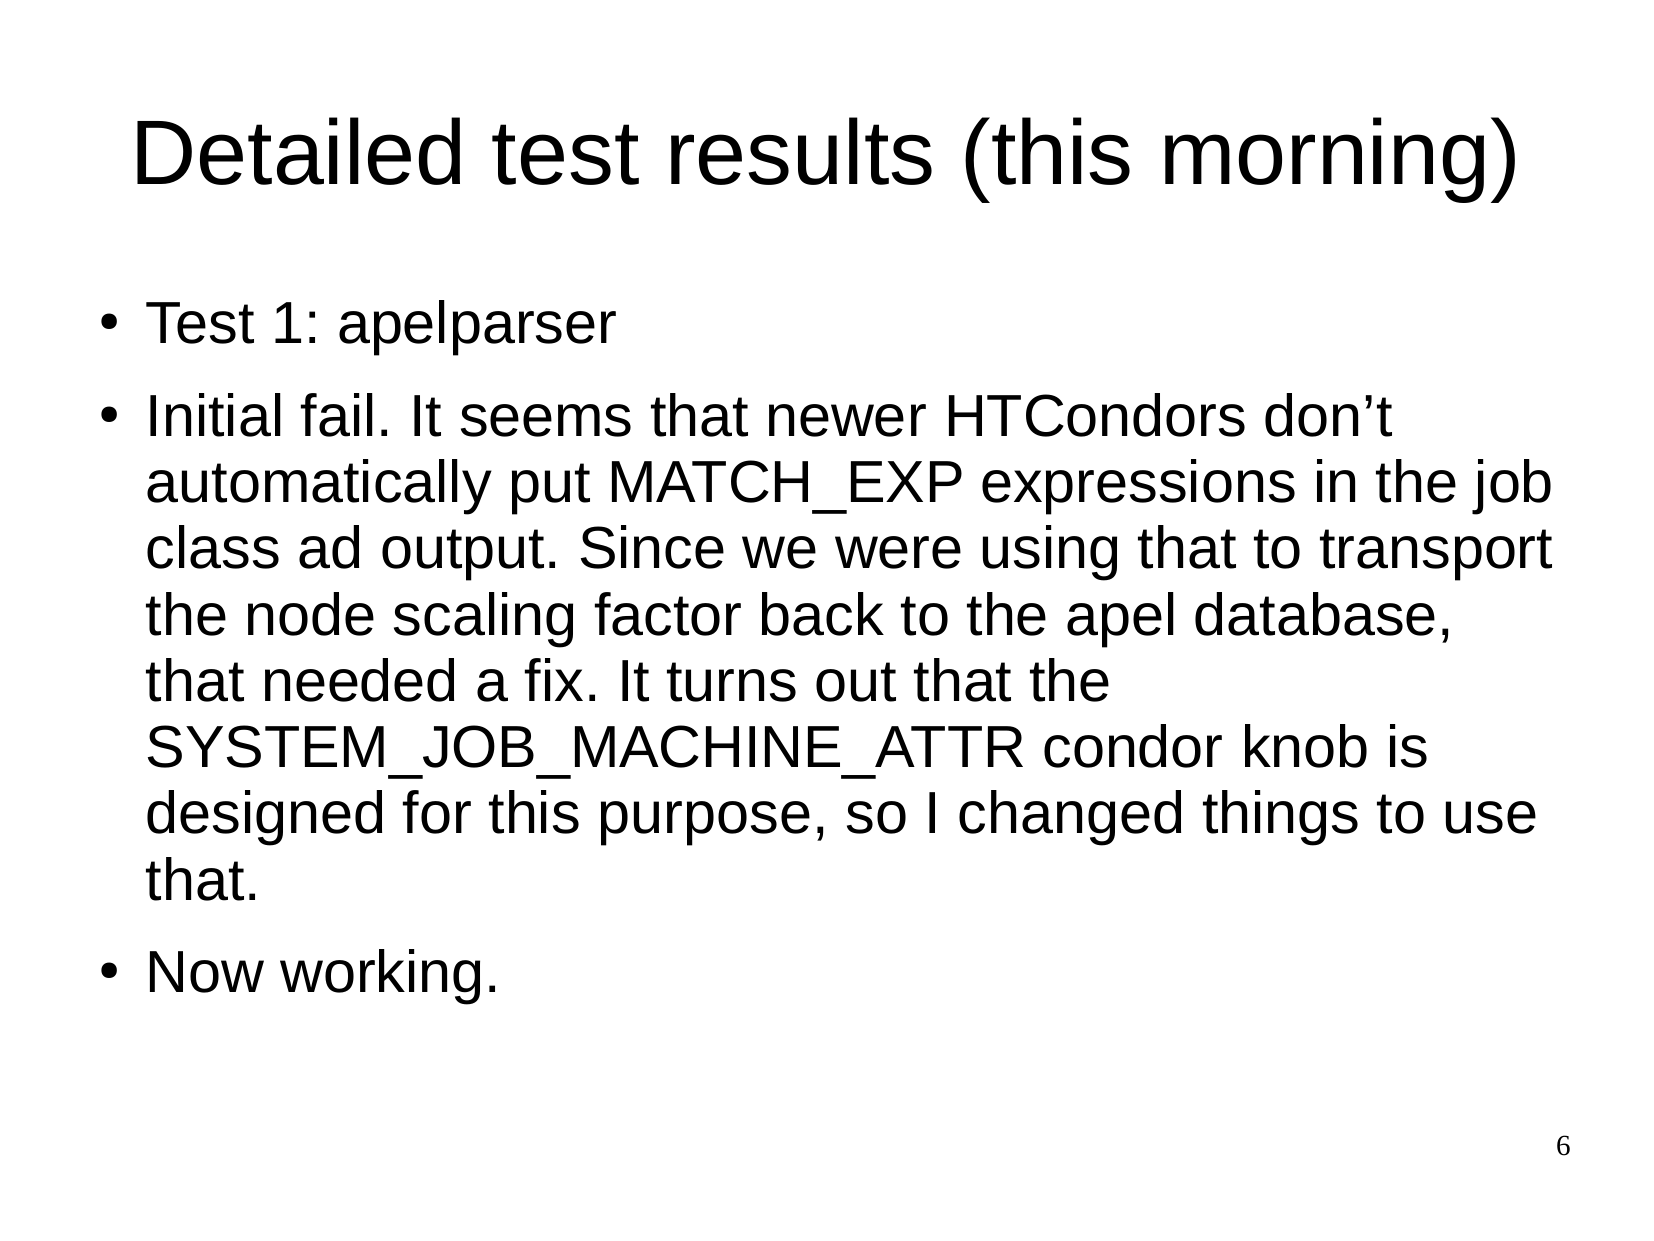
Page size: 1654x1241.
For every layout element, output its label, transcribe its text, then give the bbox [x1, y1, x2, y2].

list Test 1: apelparser Initial fail. It seems that newer HTCondors don’t automatically put MATCH_EXP expressions in the job class ad output. Since we were using that to transport the node scaling factor back to the apel database, that needed a fix. It turns out that the SYSTEM_JOB_MACHINE_ATTR condor knob is designed for this purpose, so I changed things to use that. Now working. [82, 290, 1571, 1010]
title Detailed test results (this morning) [82, 49, 1571, 257]
